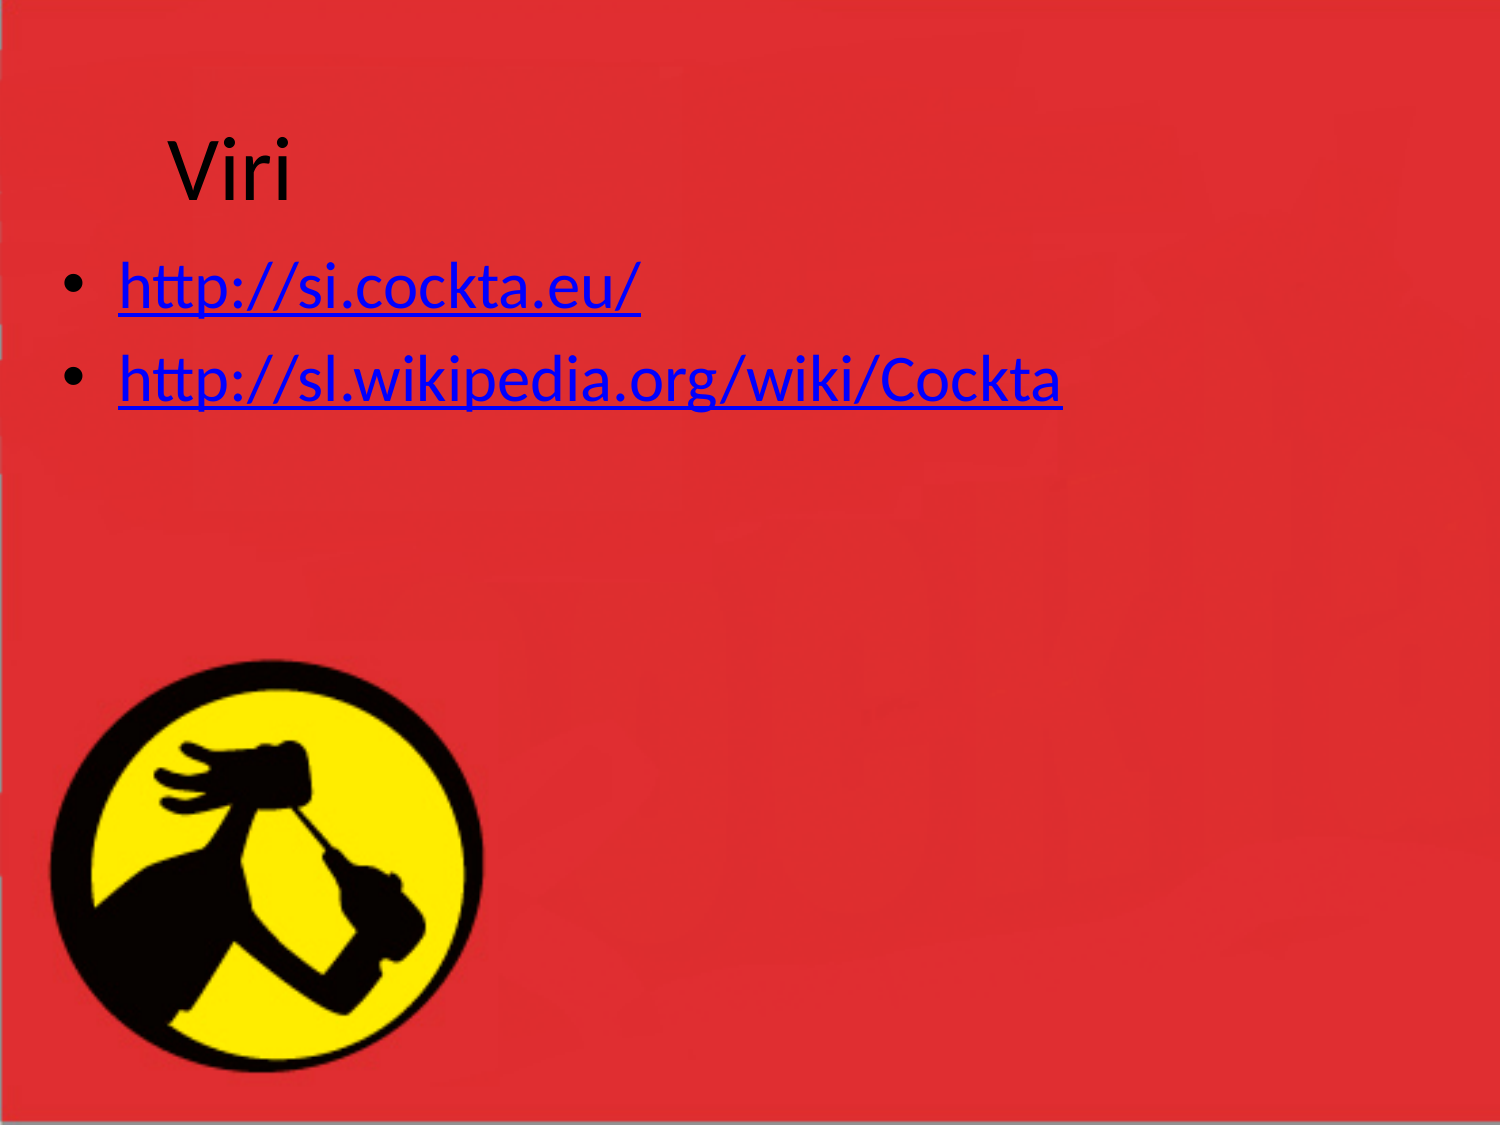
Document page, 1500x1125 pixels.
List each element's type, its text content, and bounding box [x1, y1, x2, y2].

list http://si.cockta.eu/ http://sl.wikipedia.org/wiki/Cockta [46, 234, 1397, 977]
title Viri [0, 70, 917, 258]
picture [0, 0, 1500, 1125]
